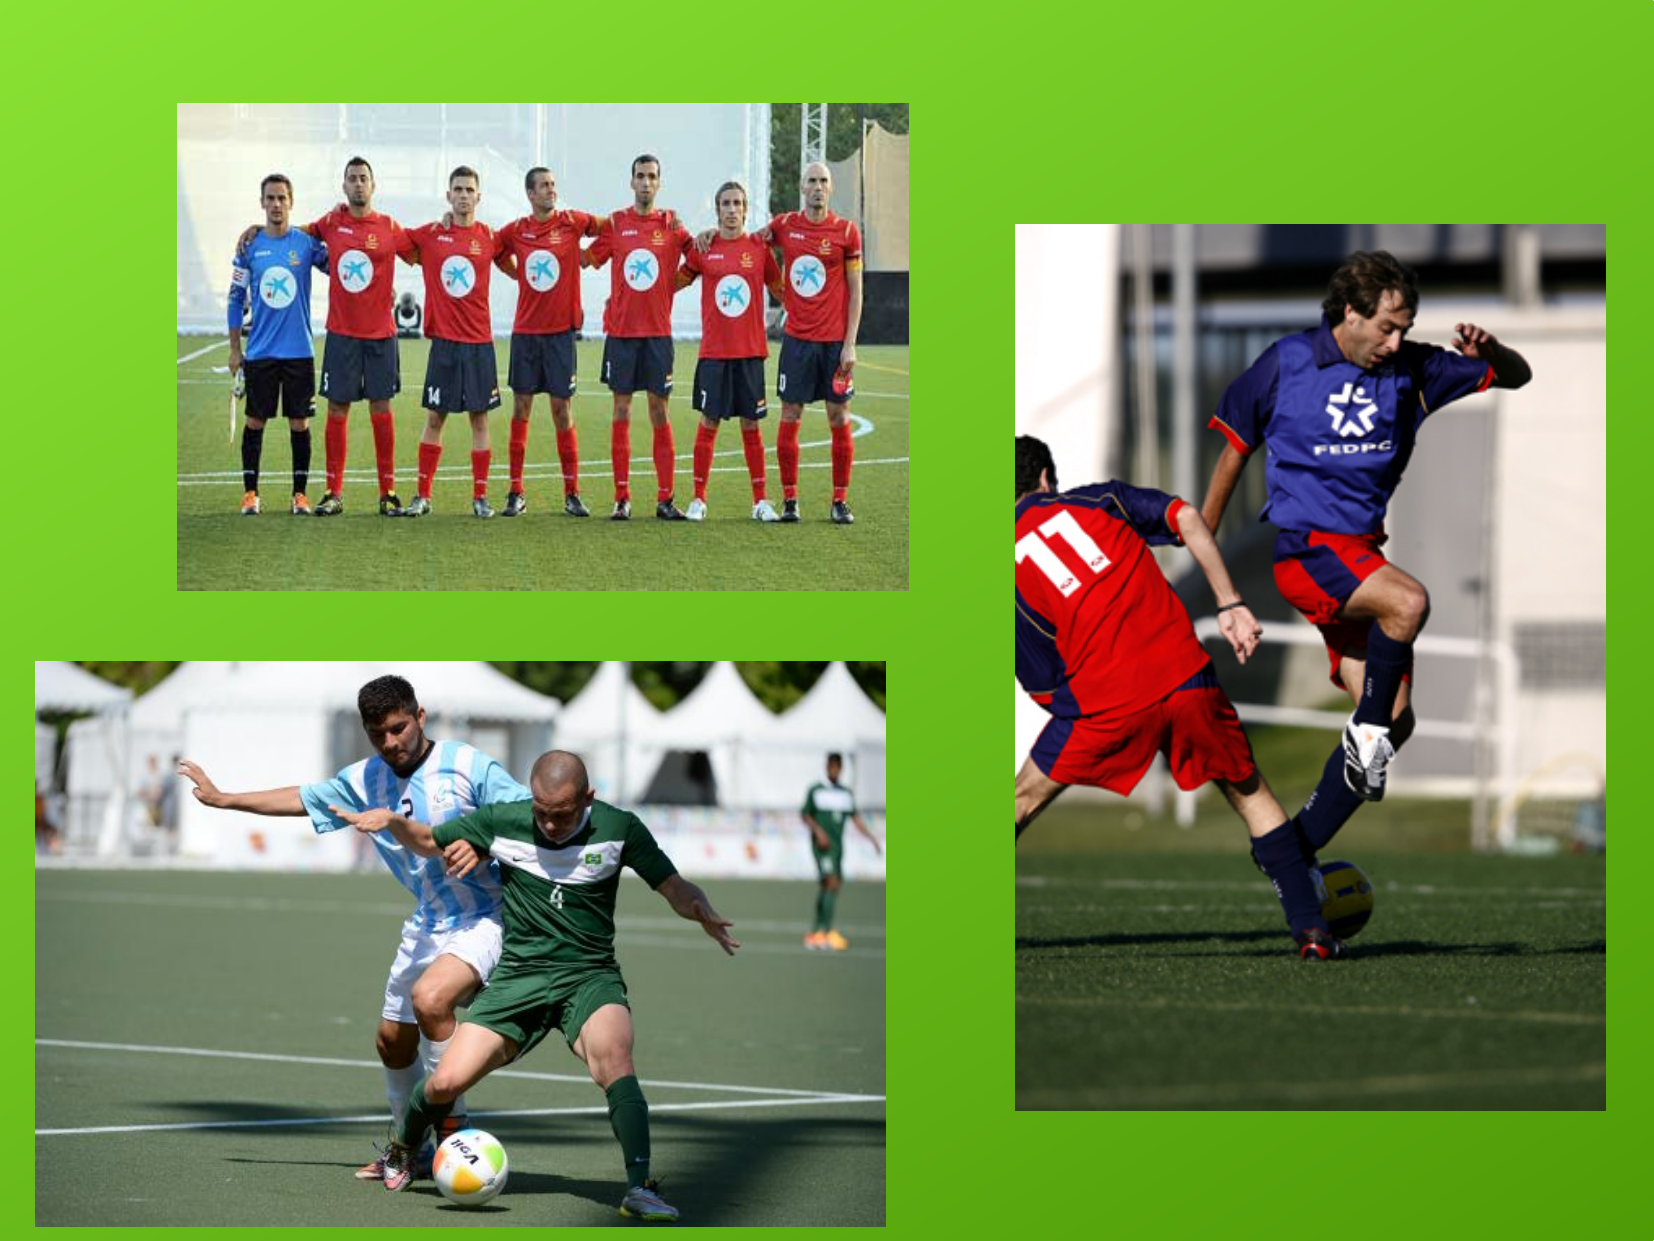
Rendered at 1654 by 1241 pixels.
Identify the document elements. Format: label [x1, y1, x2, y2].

picture [177, 103, 909, 591]
picture [35, 661, 886, 1227]
picture [1015, 224, 1606, 1111]
